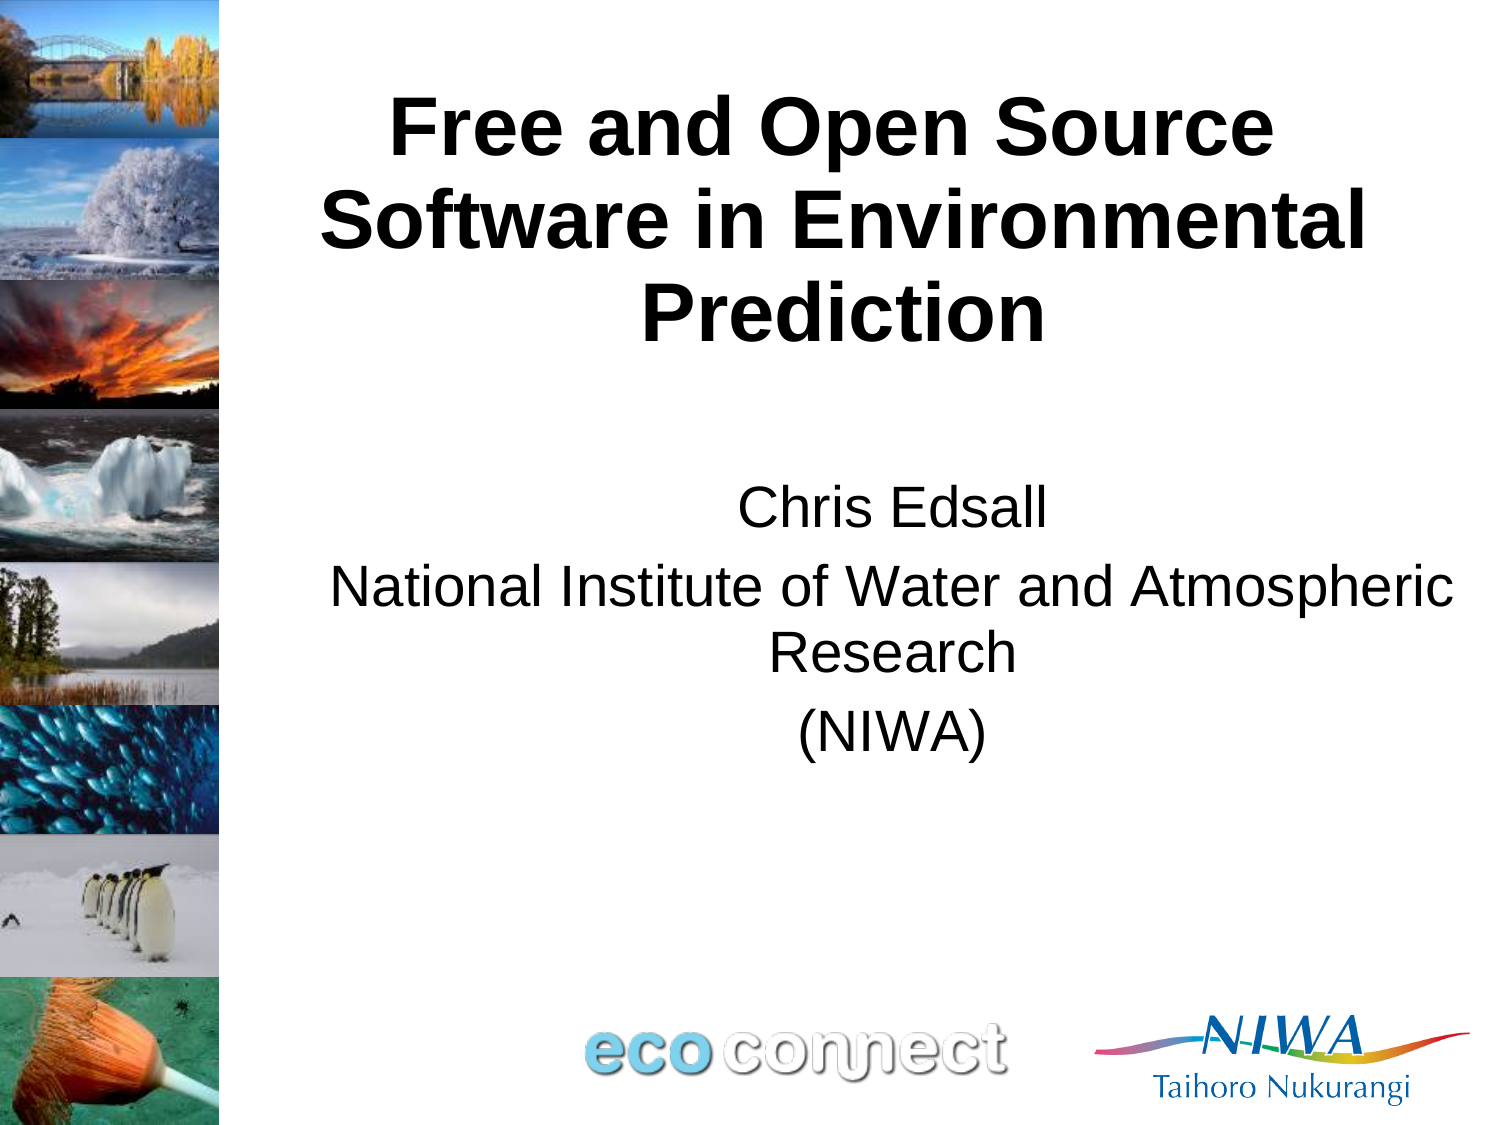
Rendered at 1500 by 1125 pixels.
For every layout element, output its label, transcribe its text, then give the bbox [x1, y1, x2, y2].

title Free and Open Source Software in Environmental Prediction [241, 59, 1447, 381]
picture [0, 0, 219, 1125]
picture [1092, 1013, 1472, 1106]
picture [561, 1003, 1030, 1098]
subtitle Chris Edsall National Institute of Water and Atmospheric Research (NIWA) [252, 269, 1459, 969]
